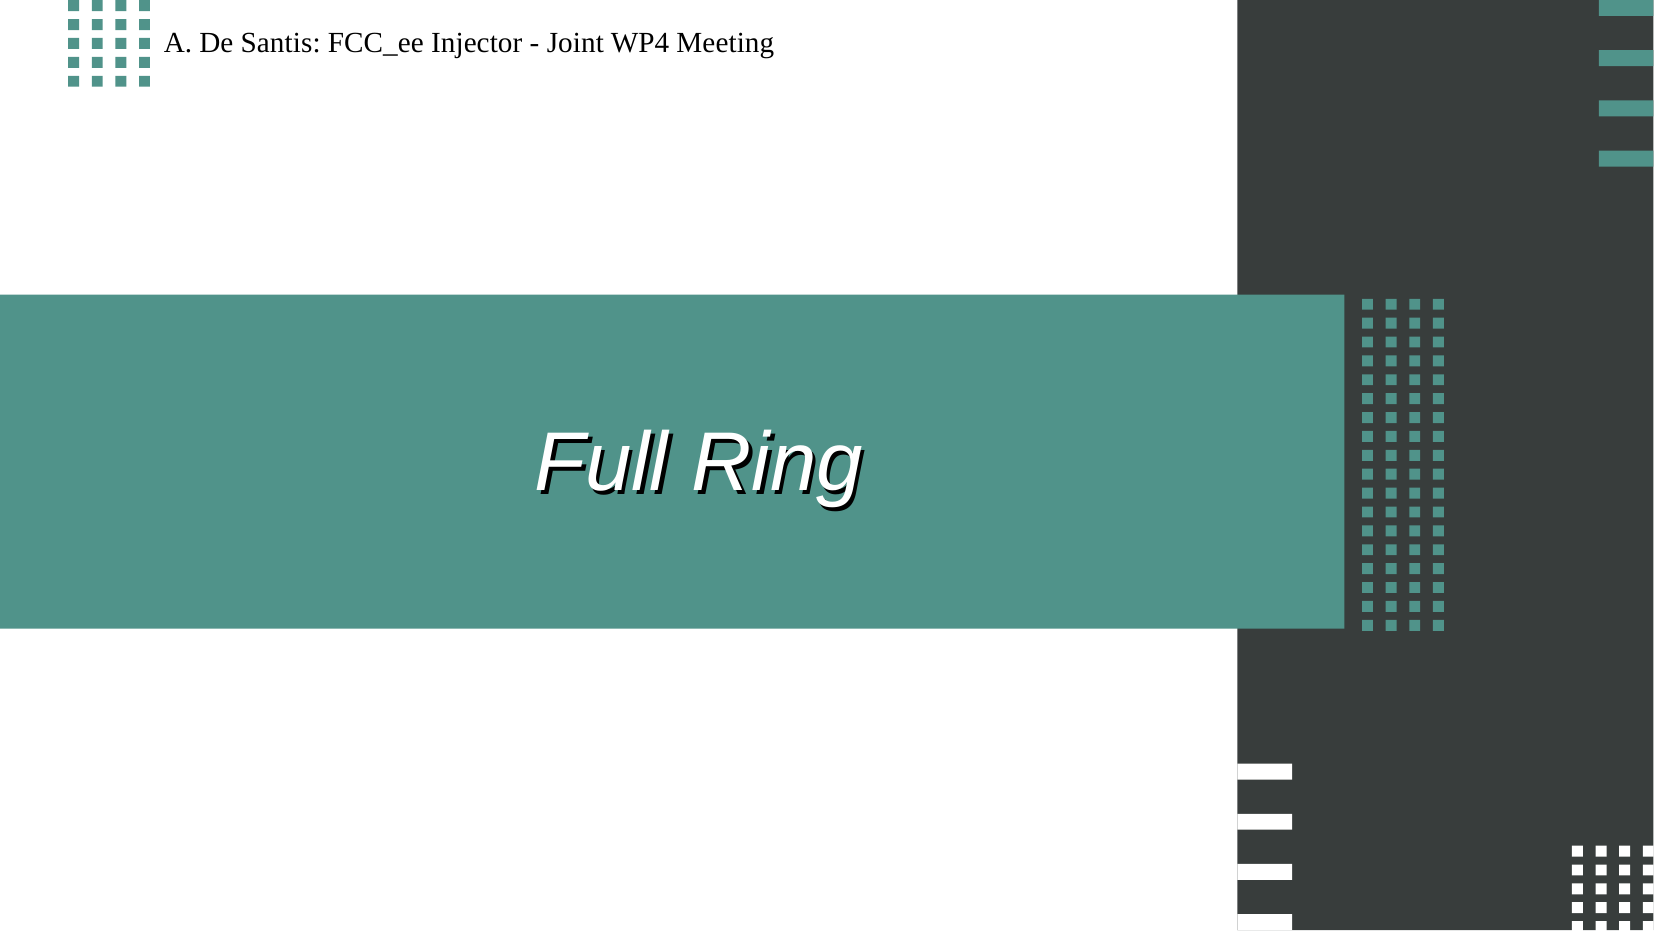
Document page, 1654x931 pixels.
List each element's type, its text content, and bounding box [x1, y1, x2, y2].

title Full Ring [0, 294, 1345, 629]
